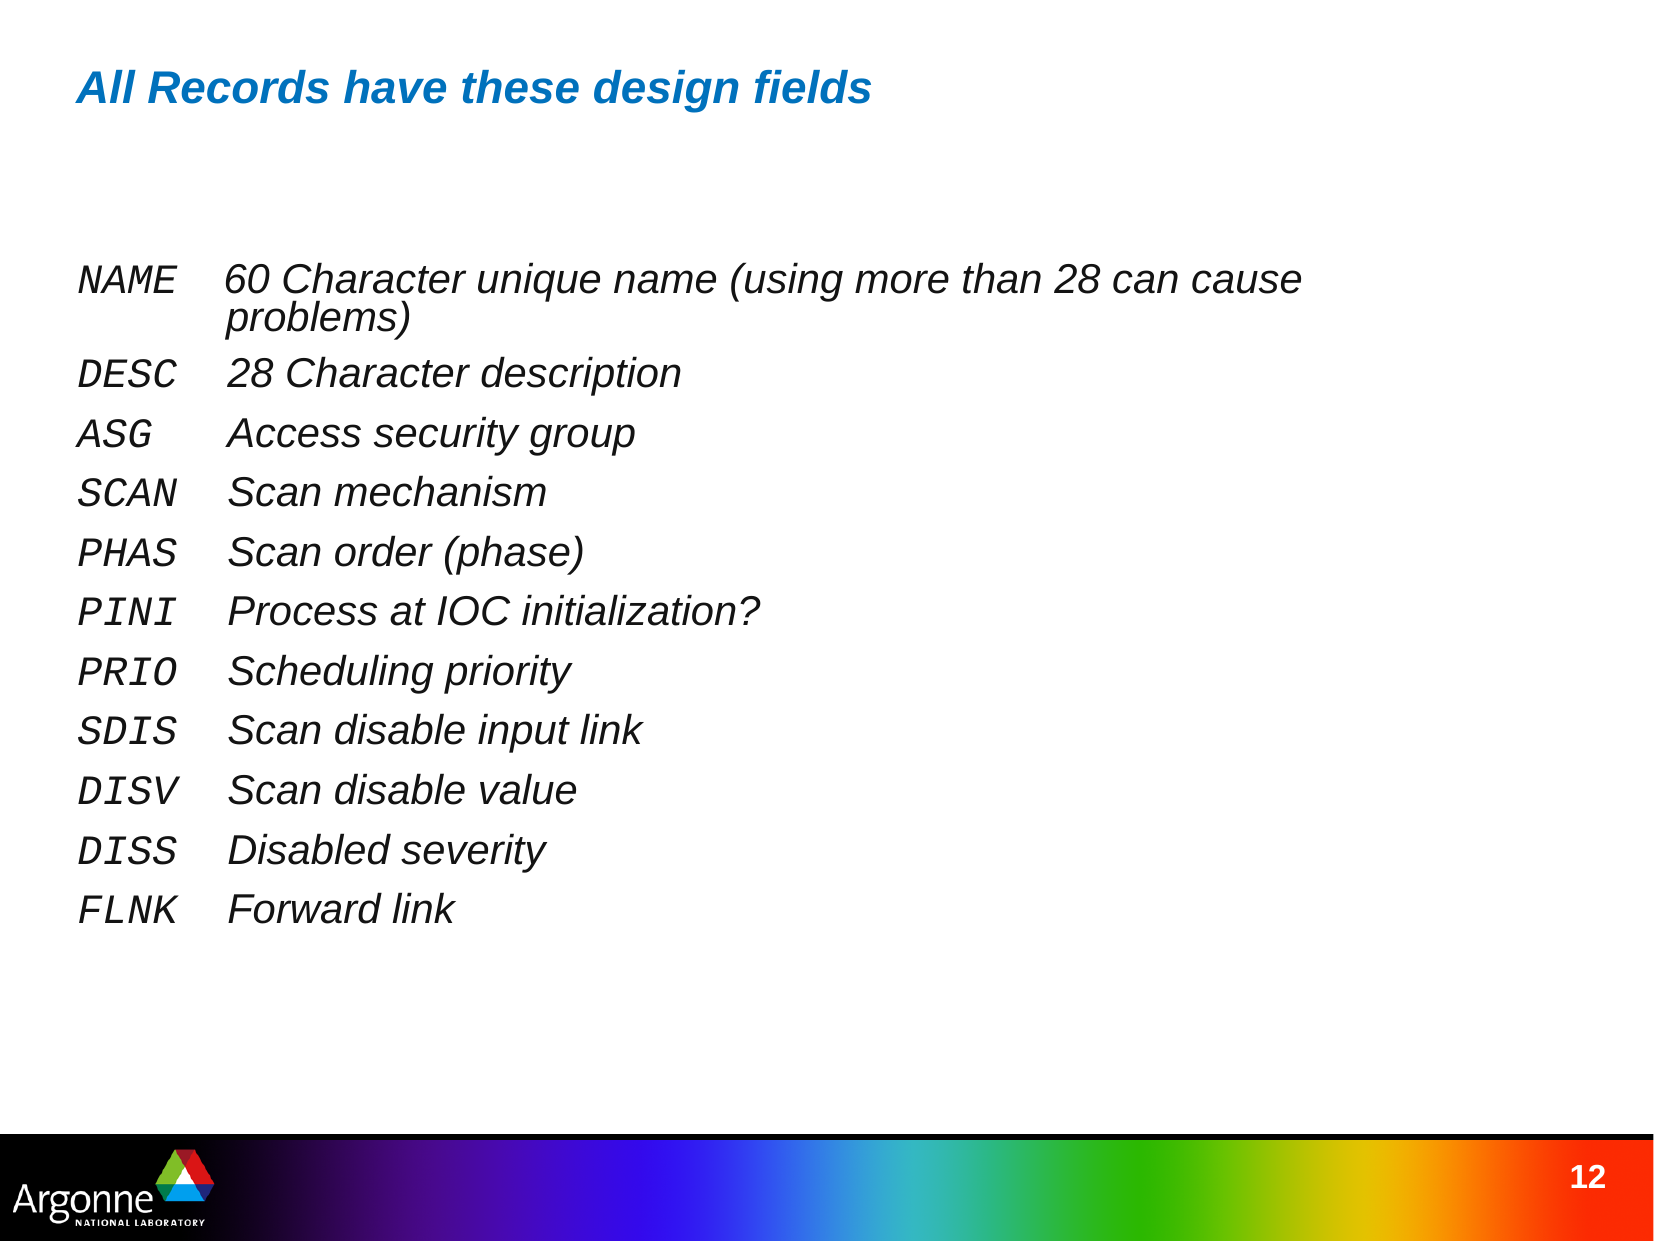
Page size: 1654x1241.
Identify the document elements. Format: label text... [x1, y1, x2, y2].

title All Records have these design fields [61, 59, 1500, 144]
picture [0, 1134, 1654, 1241]
list NAME 60 Character unique name (using more than 28 can cause problems) DESC 28 Character description ASG Access security group SCAN Scan mechanism PHAS Scan order (phase) PINI Process at IOC initialization? PRIO Scheduling priority SDIS Scan disable input link DISV Scan disable value DISS Disabled severity FLNK Forward link [62, 253, 1498, 1106]
